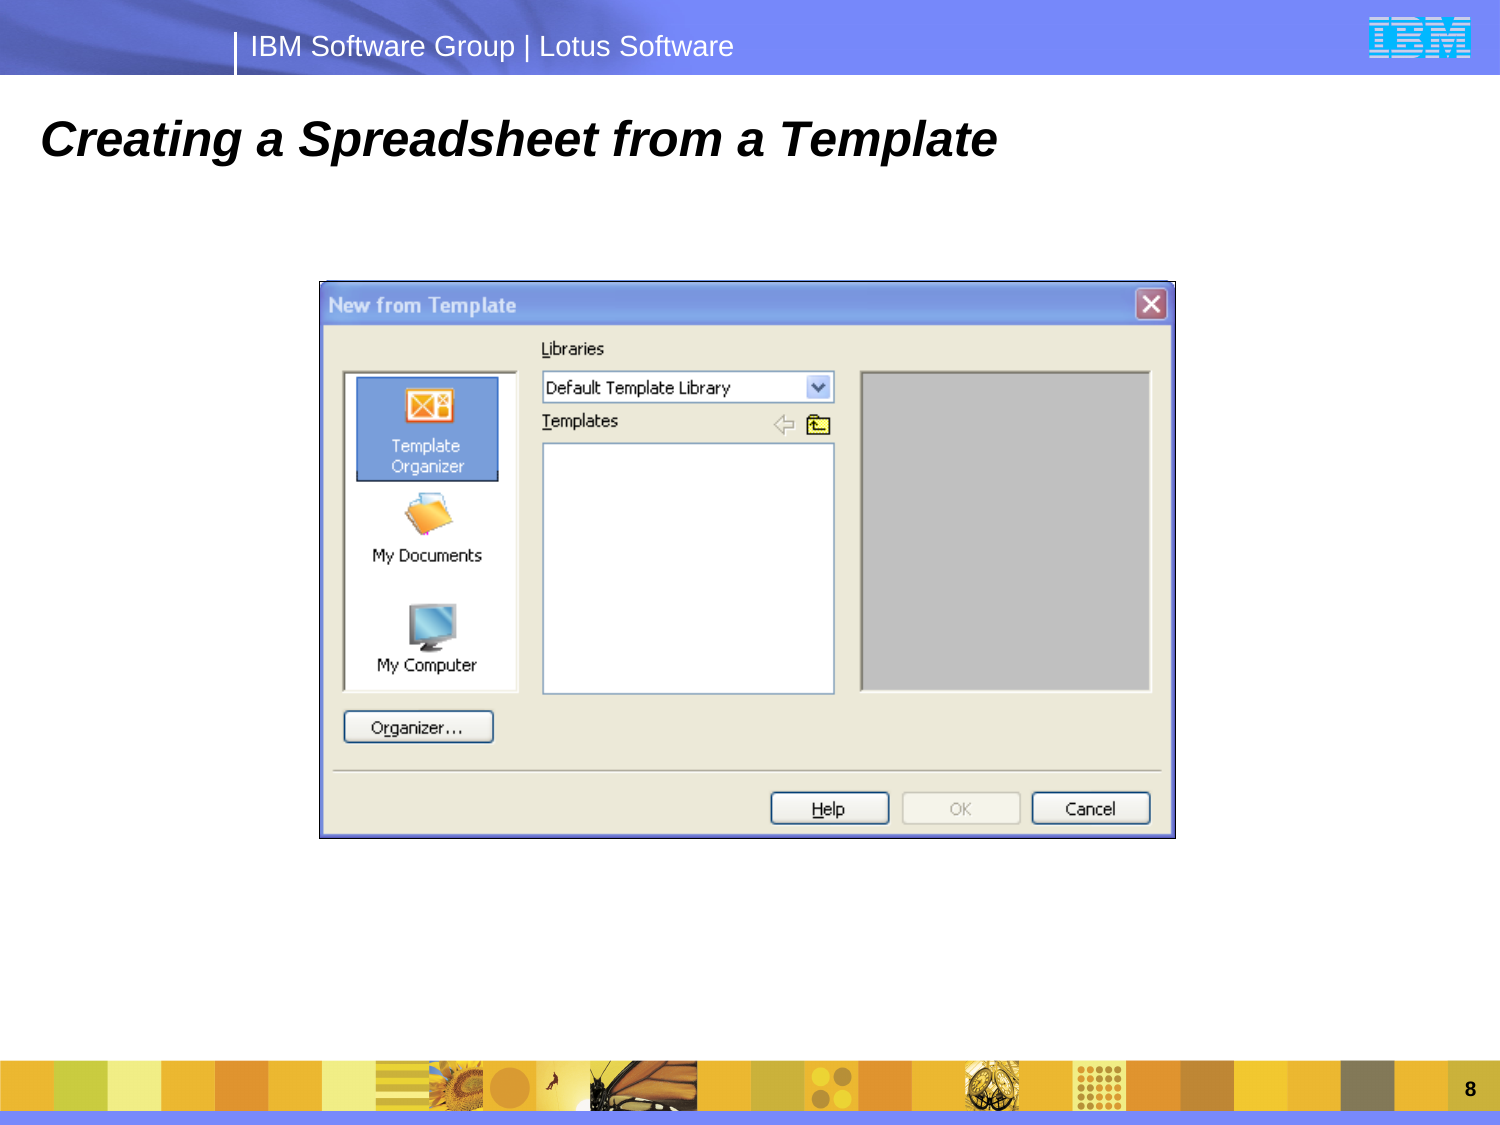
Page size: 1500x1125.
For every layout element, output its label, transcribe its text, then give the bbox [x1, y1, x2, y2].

title Creating a Spreadsheet from a Template [25, 106, 1378, 189]
picture [0, 0, 1500, 75]
picture [0, 1060, 1500, 1111]
picture [319, 280, 1176, 839]
